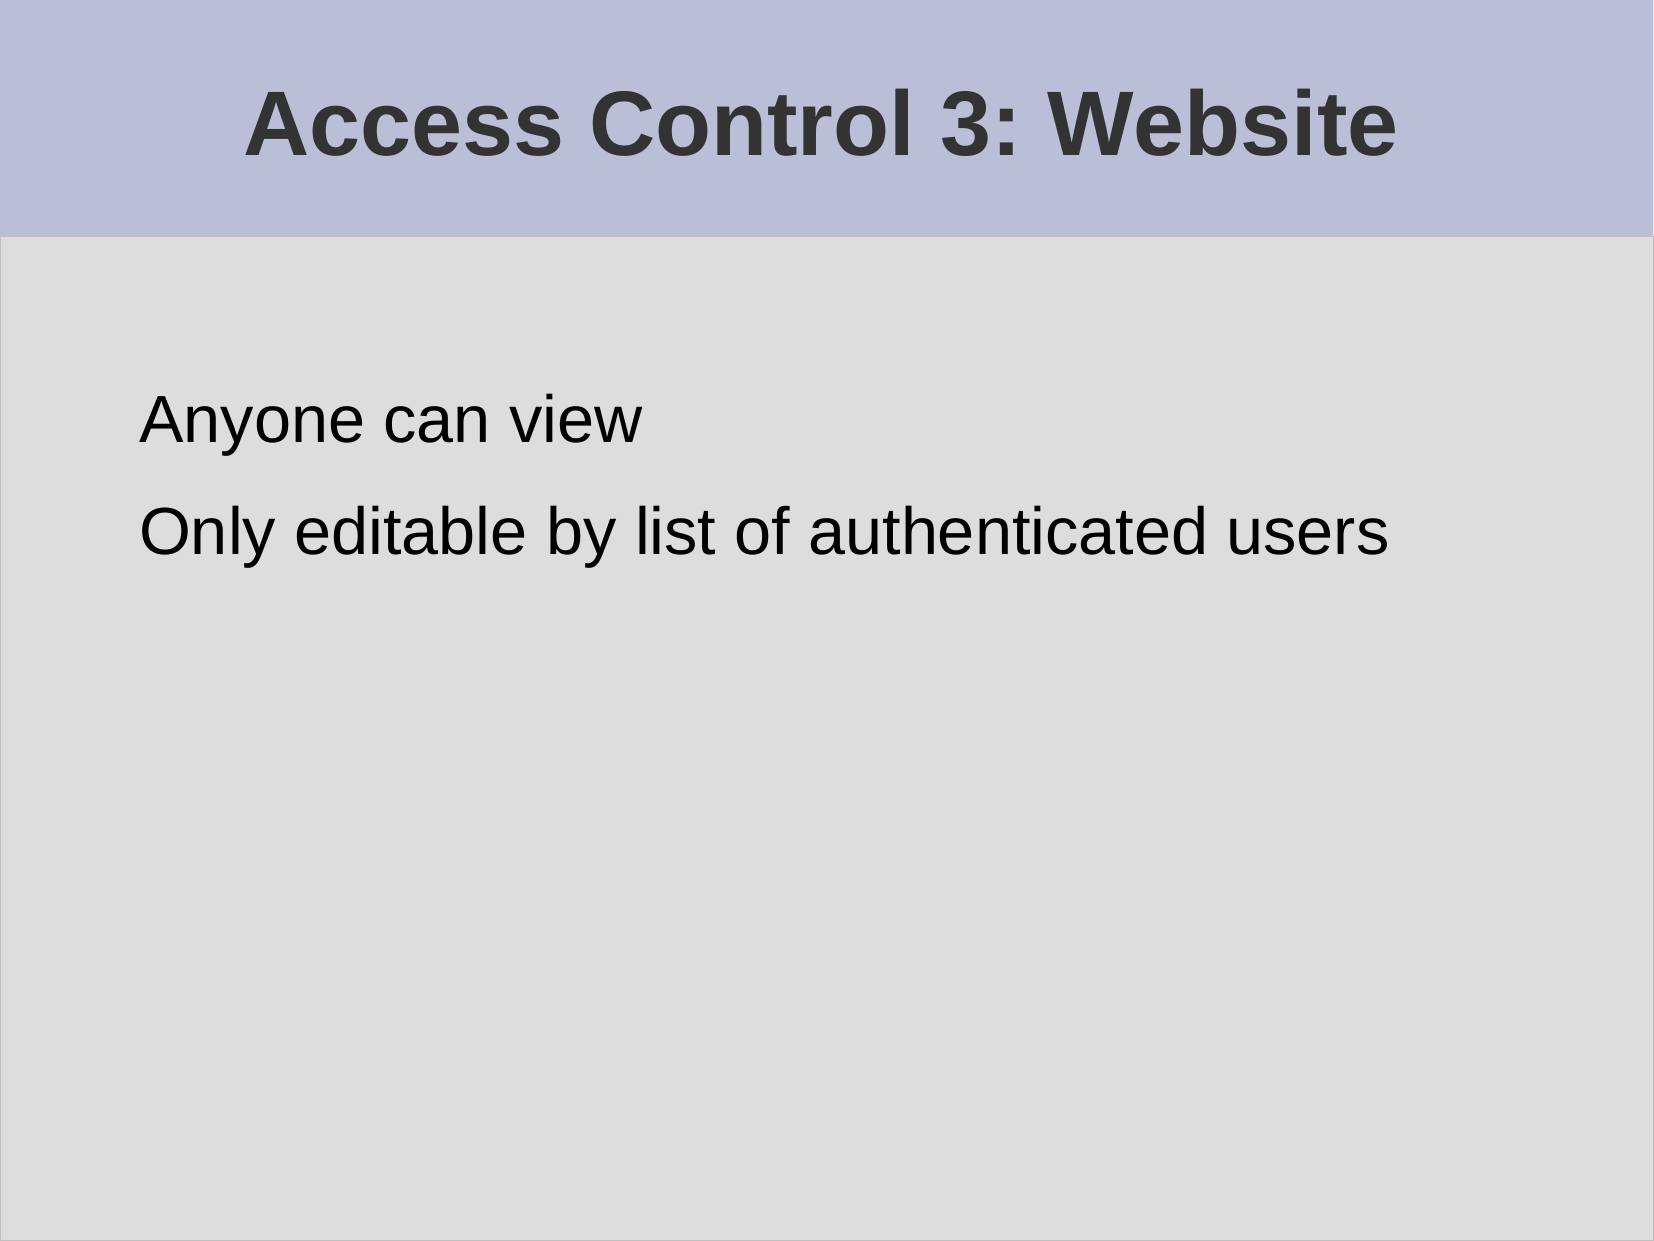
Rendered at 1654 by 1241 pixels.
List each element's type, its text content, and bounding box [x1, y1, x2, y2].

list Anyone can view Only editable by list of authenticated users [121, 344, 1534, 1127]
title Access Control 3: Website [115, 20, 1528, 228]
